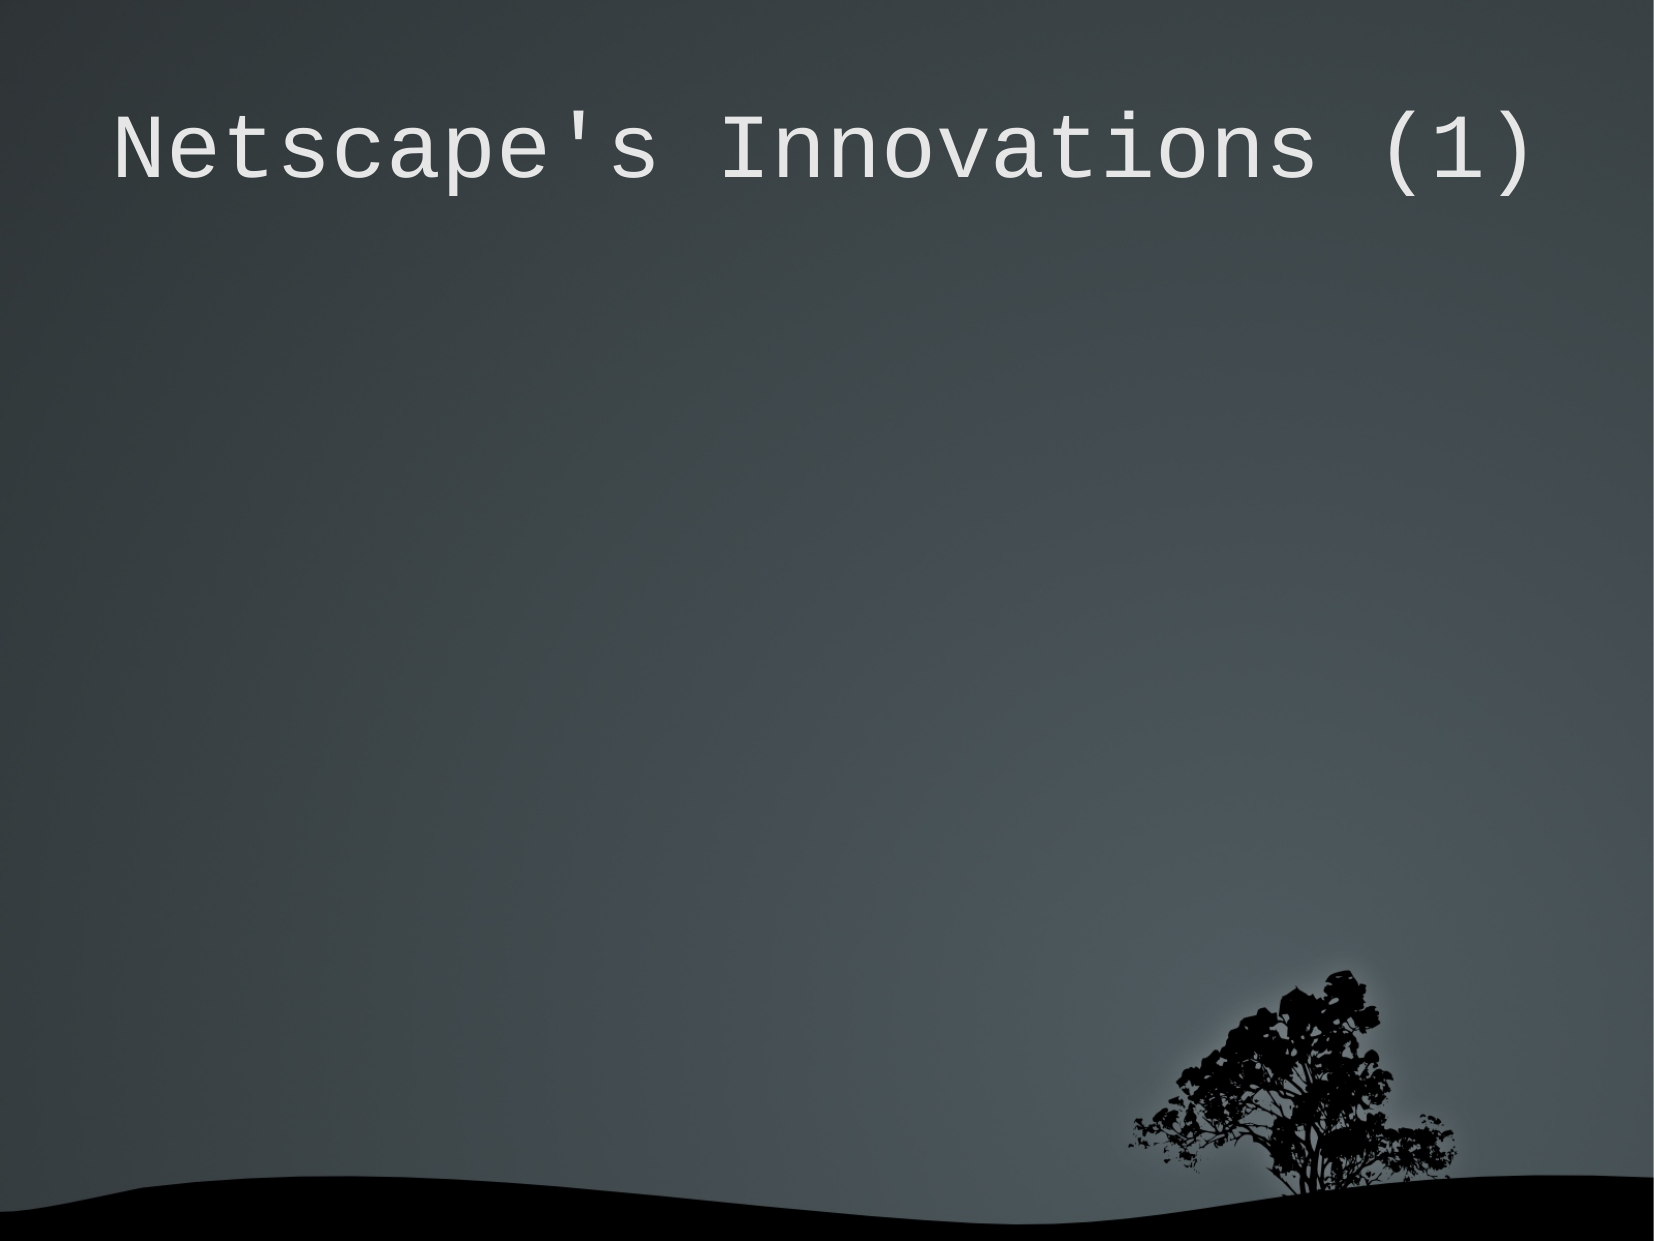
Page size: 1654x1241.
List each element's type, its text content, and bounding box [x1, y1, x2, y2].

list [82, 290, 1571, 1094]
picture [0, 0, 1654, 1241]
title Netscape's Innovations (1) [82, 56, 1571, 250]
